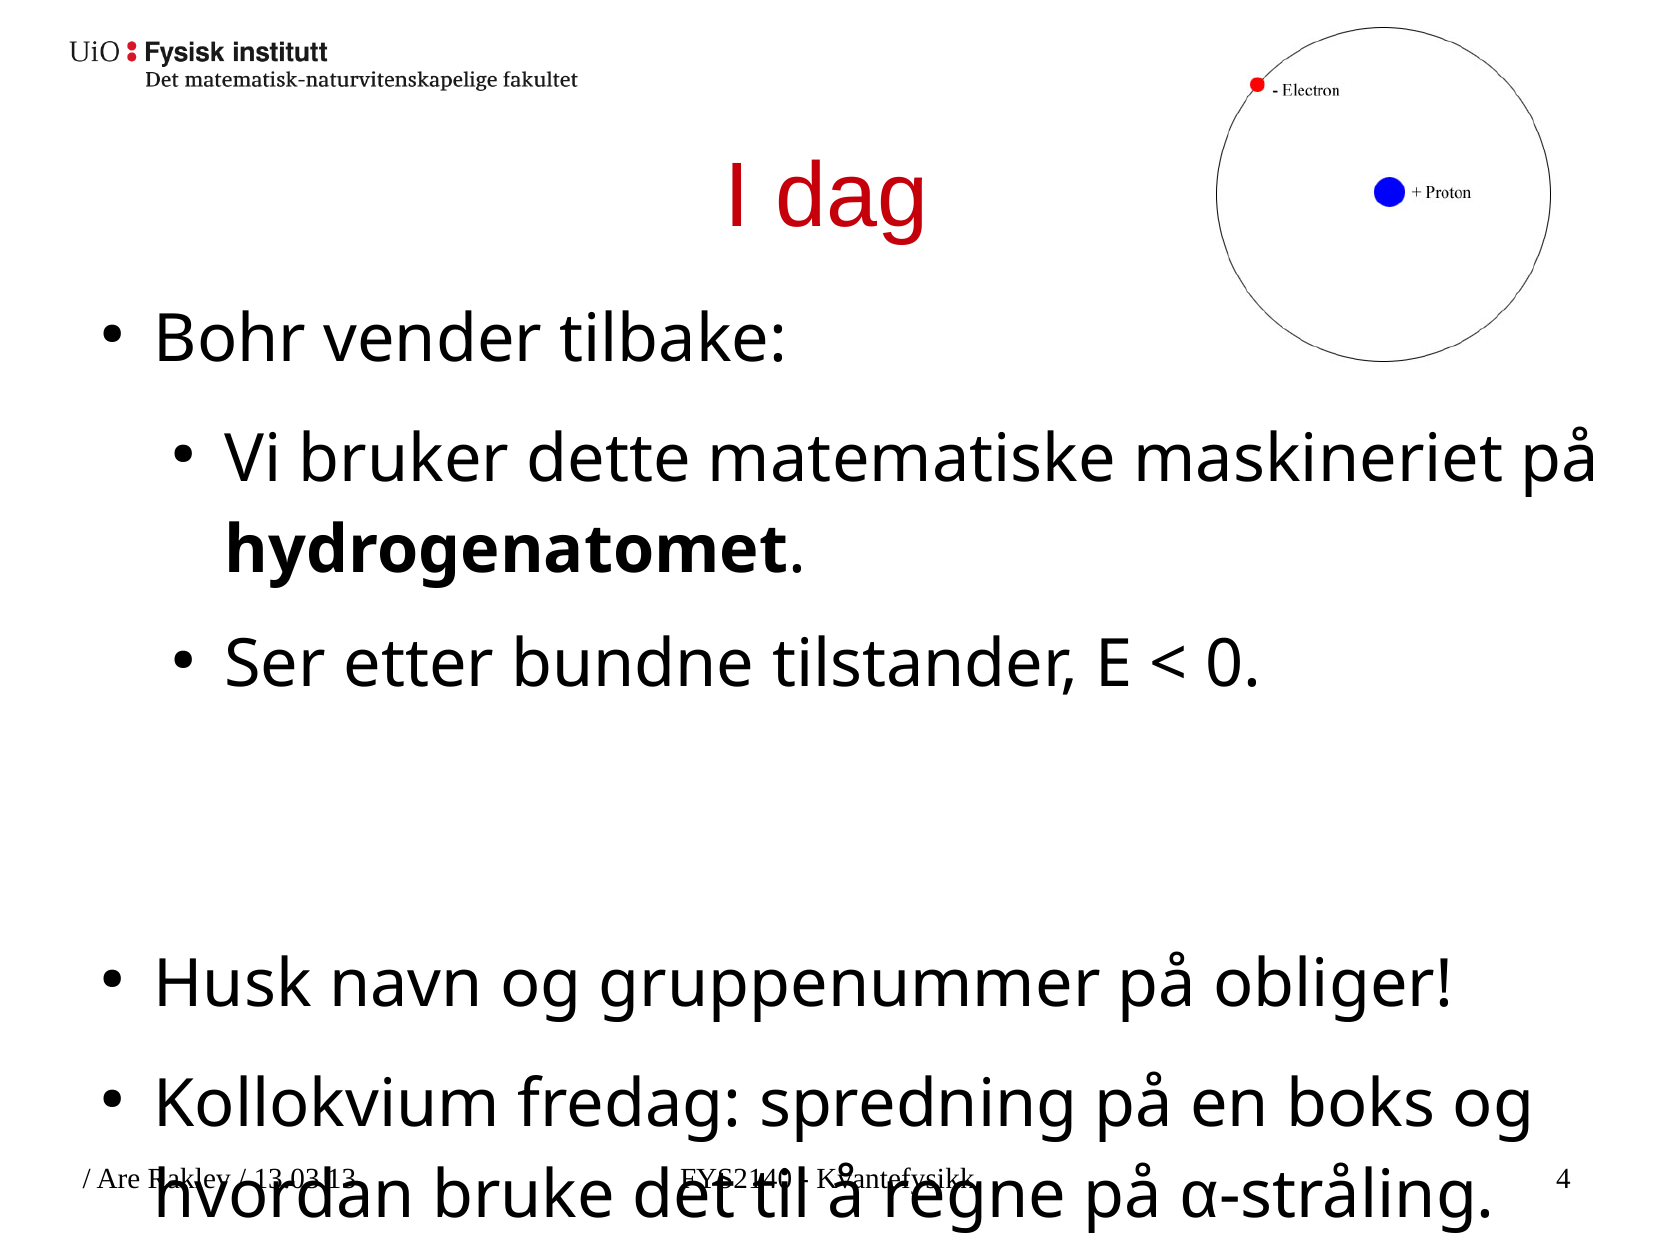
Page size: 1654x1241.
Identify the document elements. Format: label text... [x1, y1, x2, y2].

title I dag [82, 90, 1193, 290]
list Bohr vender tilbake: Vi bruker dette matematiske maskineriet på hydrogenatomet. Ser etter bundne tilstander, E < 0. Husk navn og gruppenummer på obliger! Kollokvium fredag: spredning på en boks og hvordan bruke det til å regne på α-stråling. [82, 290, 1613, 1094]
picture [1193, 6, 1569, 382]
picture [68, 37, 581, 93]
